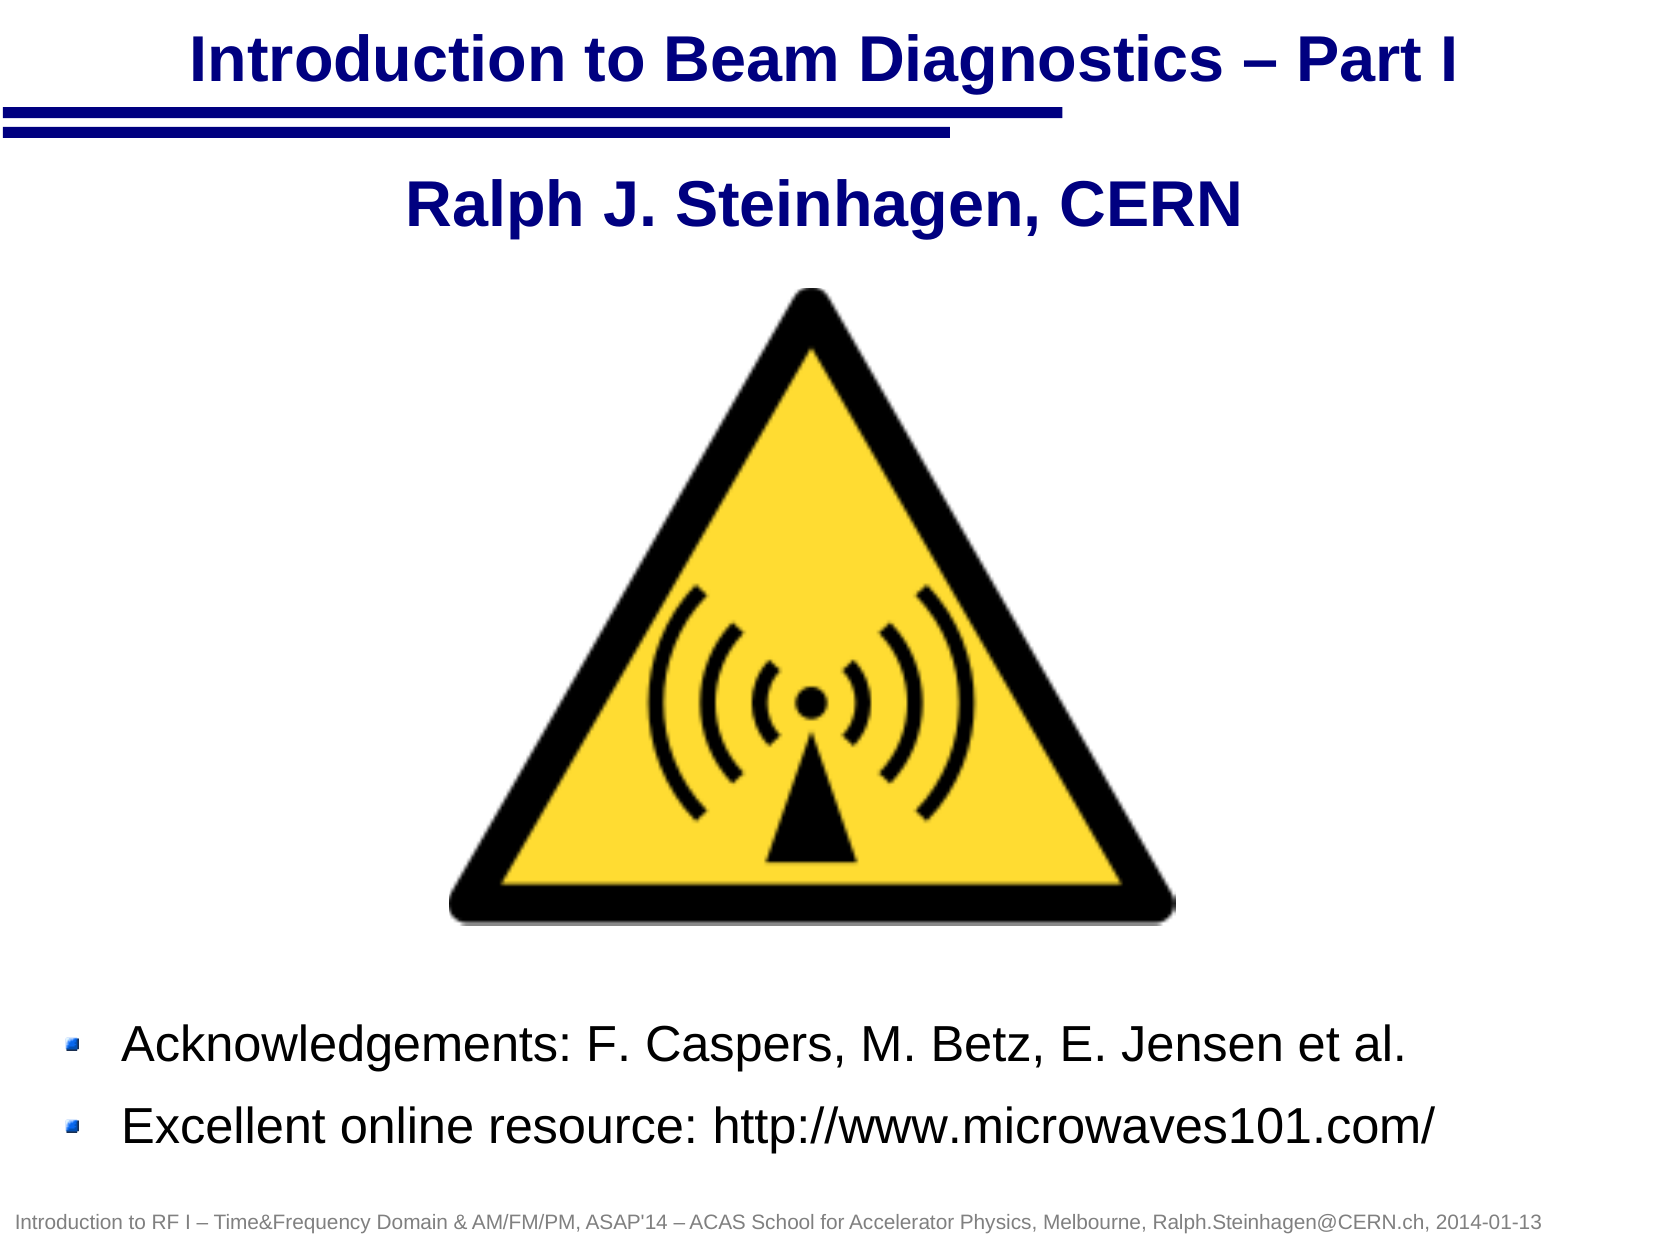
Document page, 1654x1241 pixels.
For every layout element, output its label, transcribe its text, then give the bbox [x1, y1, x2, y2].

title Introduction to Beam Diagnostics – Part I Ralph J. Steinhagen, CERN [165, 0, 1485, 192]
picture [449, 288, 1176, 926]
list Acknowledgements: F. Caspers, M. Betz, E. Jensen et al. Excellent online resource: http://www.microwaves101.com/ [65, 192, 1628, 1205]
